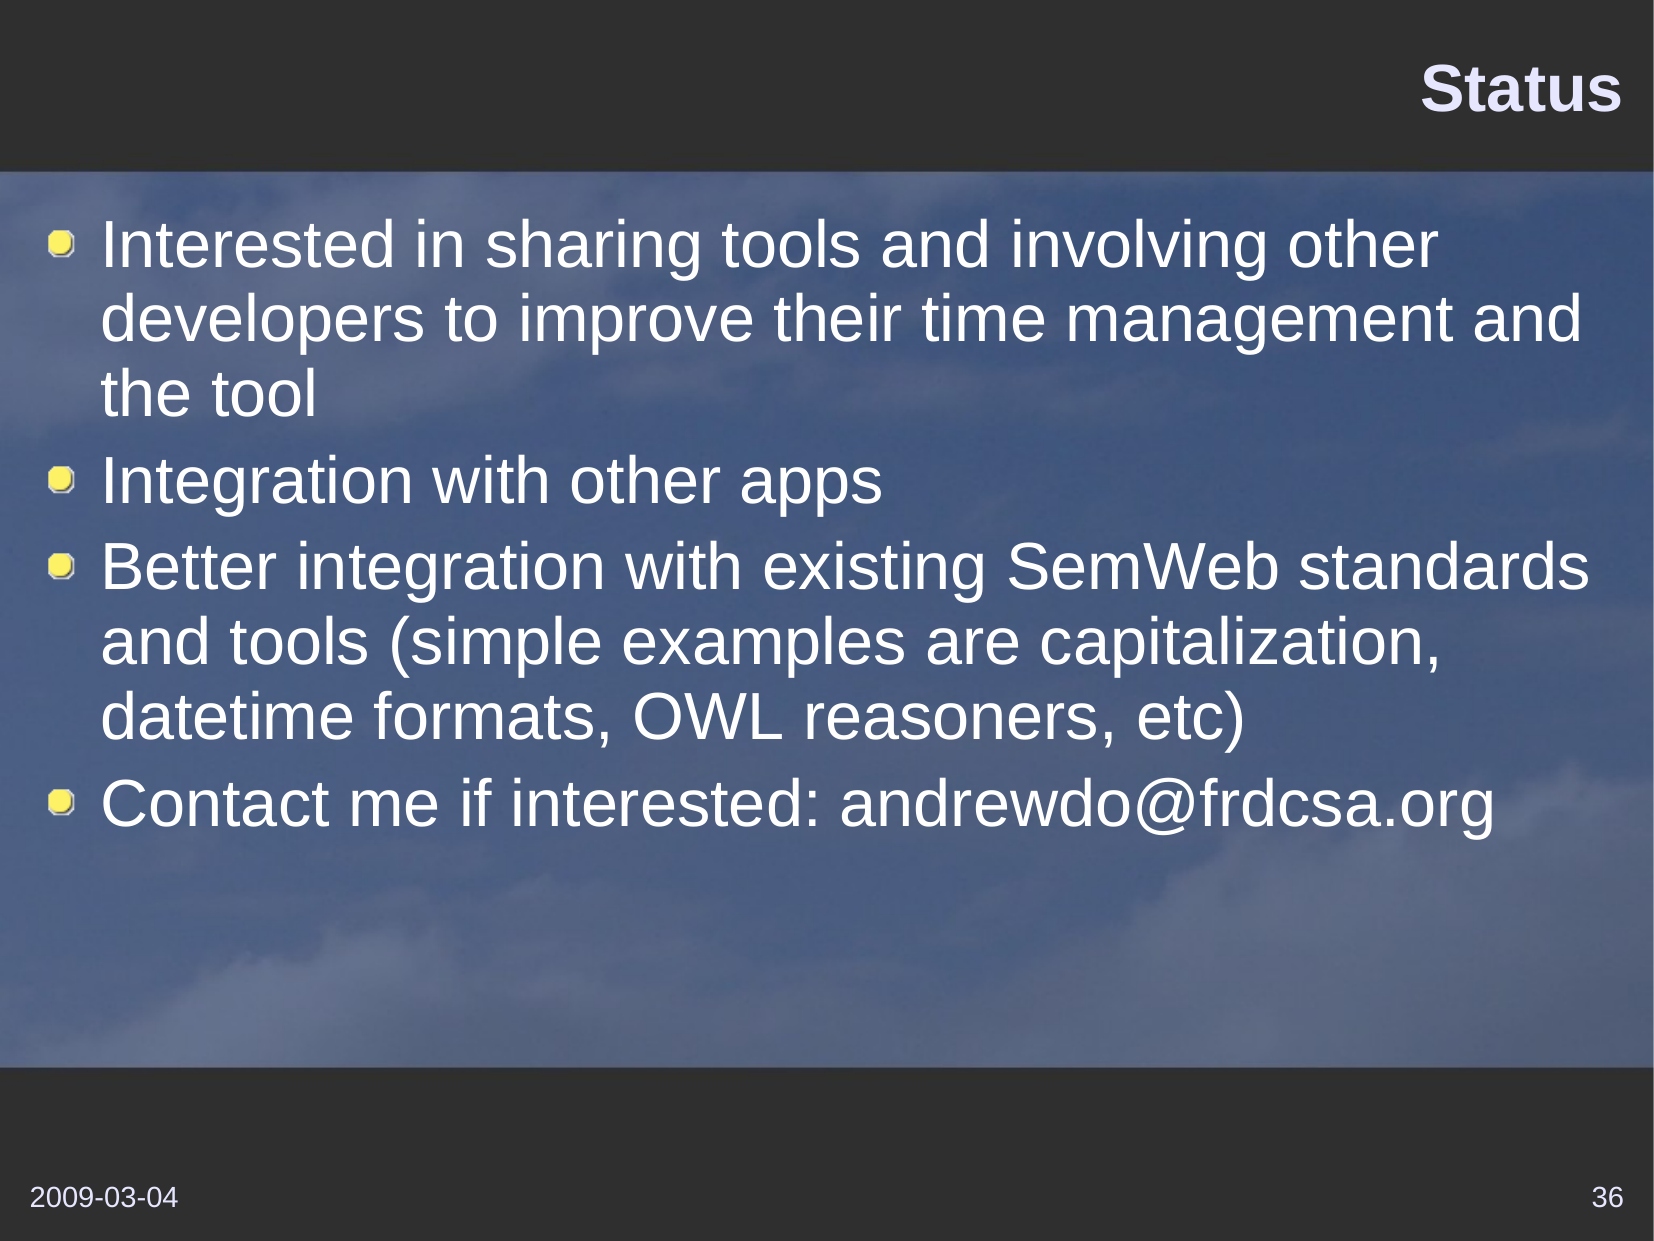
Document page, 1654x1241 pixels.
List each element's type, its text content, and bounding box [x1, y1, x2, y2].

picture [0, 0, 1654, 1241]
title Status [29, 36, 1625, 141]
list Interested in sharing tools and involving other developers to improve their time management and the tool Integration with other apps Better integration with existing SemWeb standards and tools (simple examples are capitalization, datetime formats, OWL reasoners, etc) Contact me if interested: andrewdo@frdcsa.org [29, 206, 1625, 1019]
